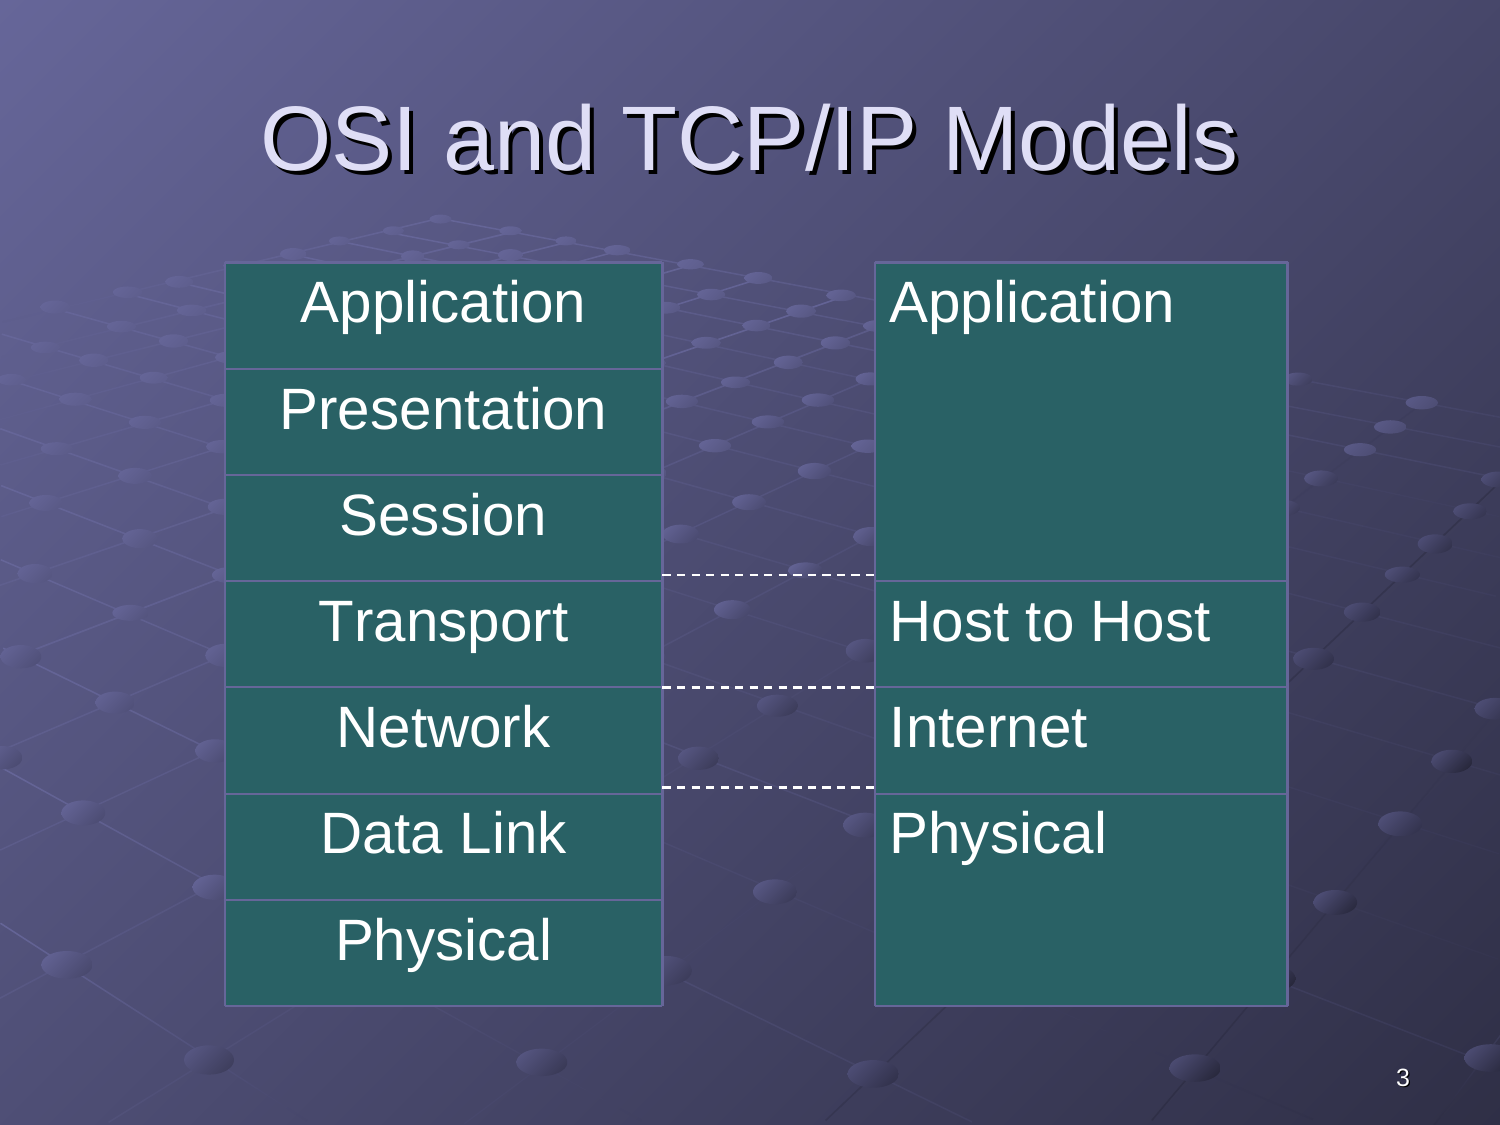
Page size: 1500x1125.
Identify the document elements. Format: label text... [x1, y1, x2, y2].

text_box Presentation [226, 370, 661, 474]
text_box Data Link [226, 795, 661, 899]
text_box Session [226, 476, 661, 580]
text_box Application [226, 264, 661, 368]
text_box Host to Host [876, 582, 1286, 686]
text_box Network [226, 688, 661, 793]
text_box Internet [876, 688, 1286, 793]
text_box Physical [226, 901, 661, 1005]
text_box Physical [876, 795, 1286, 1005]
title OSI and TCP/IP Models [75, 45, 1426, 233]
text_box Transport [226, 582, 661, 686]
text_box Application [876, 264, 1286, 580]
